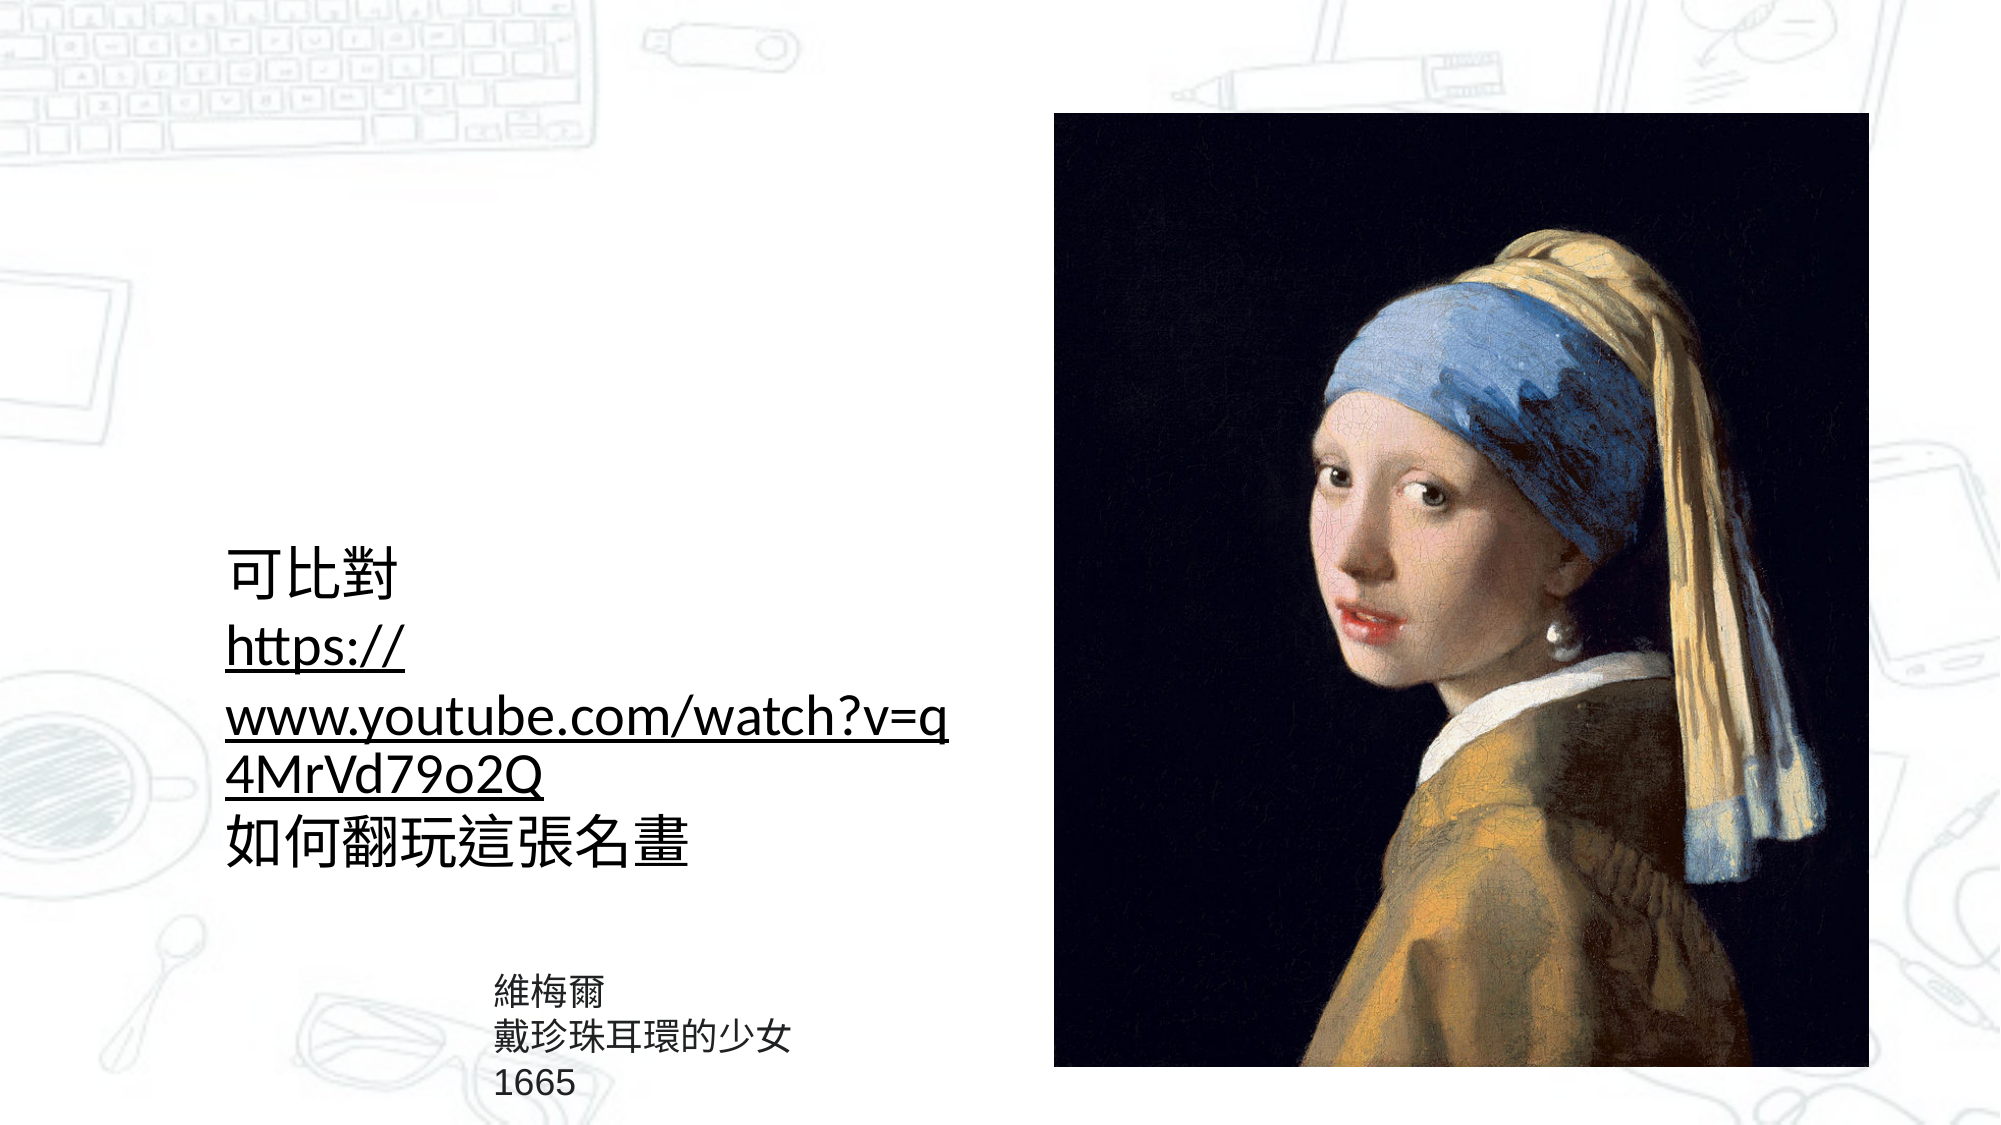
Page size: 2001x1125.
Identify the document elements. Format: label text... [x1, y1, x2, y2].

picture [1054, 113, 1869, 1067]
text_box 可比對 https://www.youtube.com/watch?v=q4MrVd79o2Q 如何翻玩這張名畫 [210, 529, 982, 869]
text_box 維梅爾 戴珍珠耳環的少女 1665 [478, 960, 808, 1125]
